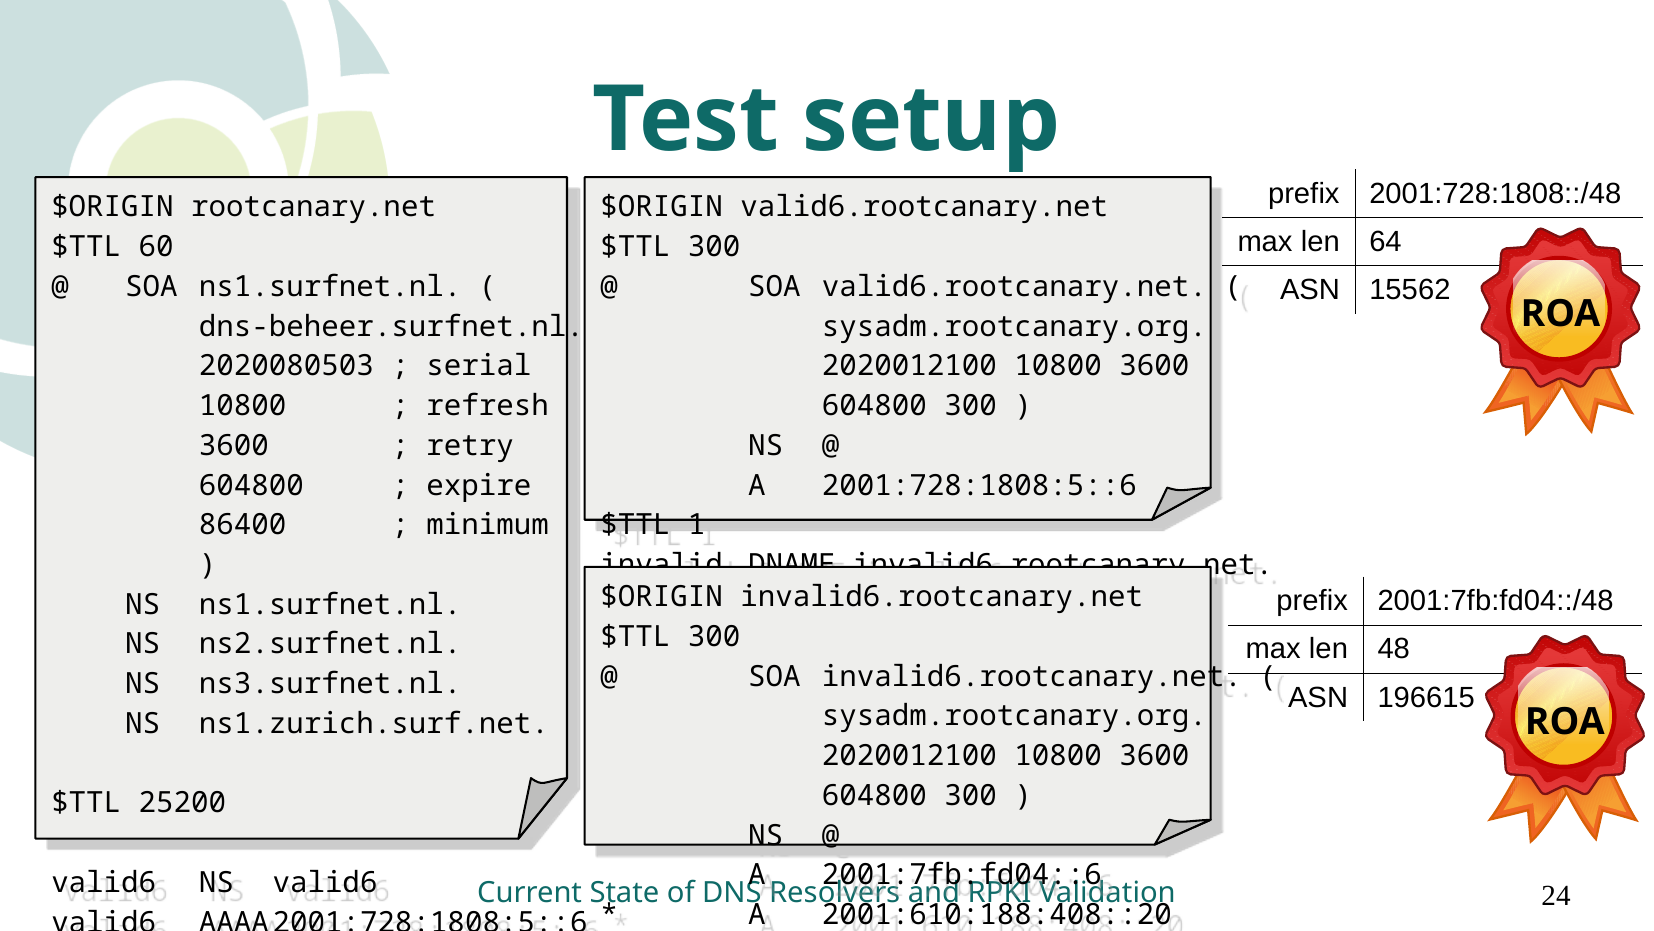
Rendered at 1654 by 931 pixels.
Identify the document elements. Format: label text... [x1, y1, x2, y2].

picture [1452, 625, 1654, 851]
table_cell 15562 [1438, 287, 1448, 297]
text_box $ORIGIN rootcanary.net $TTL 60 @ SOA ns1.surfnet.nl. ( dns-beheer.surfnet.nl. 2020080503 ; serial 10800 ; refresh 3600 ; retry 604800 ; expire 86400 ; minimum ) NS ns1.surfnet.nl. NS ns2.surfnet.nl. NS ns3.surfnet.nl. NS ns1.zurich.surf.net. $TTL 25200 valid6 NS valid6 valid6 AAAA 2001:728:1808:5::6 invalid6 NS invalid6 invalid6 AAAA 2001:7fb:fd04::6 [35, 177, 567, 839]
table_cell 48 [1364, 626, 1452, 673]
title Test setup [82, 37, 1571, 193]
table_cell ASN [1222, 266, 1355, 314]
text_box $ORIGIN invalid6.rootcanary.net $TTL 300 @ SOA invalid6.rootcanary.net. ( sysadm.rootcanary.org. 2020012100 10800 3600 604800 300 ) NS @ A 2001:7fb:fd04::6 * A 2001:610:188:408::20 [584, 566, 1211, 845]
table_cell 196615 [1364, 674, 1452, 721]
table_cell max len [1222, 218, 1355, 265]
table_header 2001:728:1808::/48 [1356, 169, 1643, 217]
table_cell max len [1228, 626, 1363, 673]
table_header prefix [1228, 577, 1363, 625]
picture [1448, 218, 1654, 443]
table_header 2001:7fb:fd04::/48 [1364, 577, 1642, 625]
table_header prefix [1222, 169, 1355, 217]
table_cell ASN [1228, 674, 1363, 721]
table_cell 64 [1356, 218, 1448, 265]
text_box $ORIGIN valid6.rootcanary.net $TTL 300 @ SOA valid6.rootcanary.net. ( sysadm.rootcanary.org. 2020012100 10800 3600 604800 300 ) NS @ A 2001:728:1808:5::6 $TTL 1 invalid DNAME invalid6.rootcanary.net. [584, 177, 1211, 520]
table_cell 15562 [1356, 266, 1448, 314]
